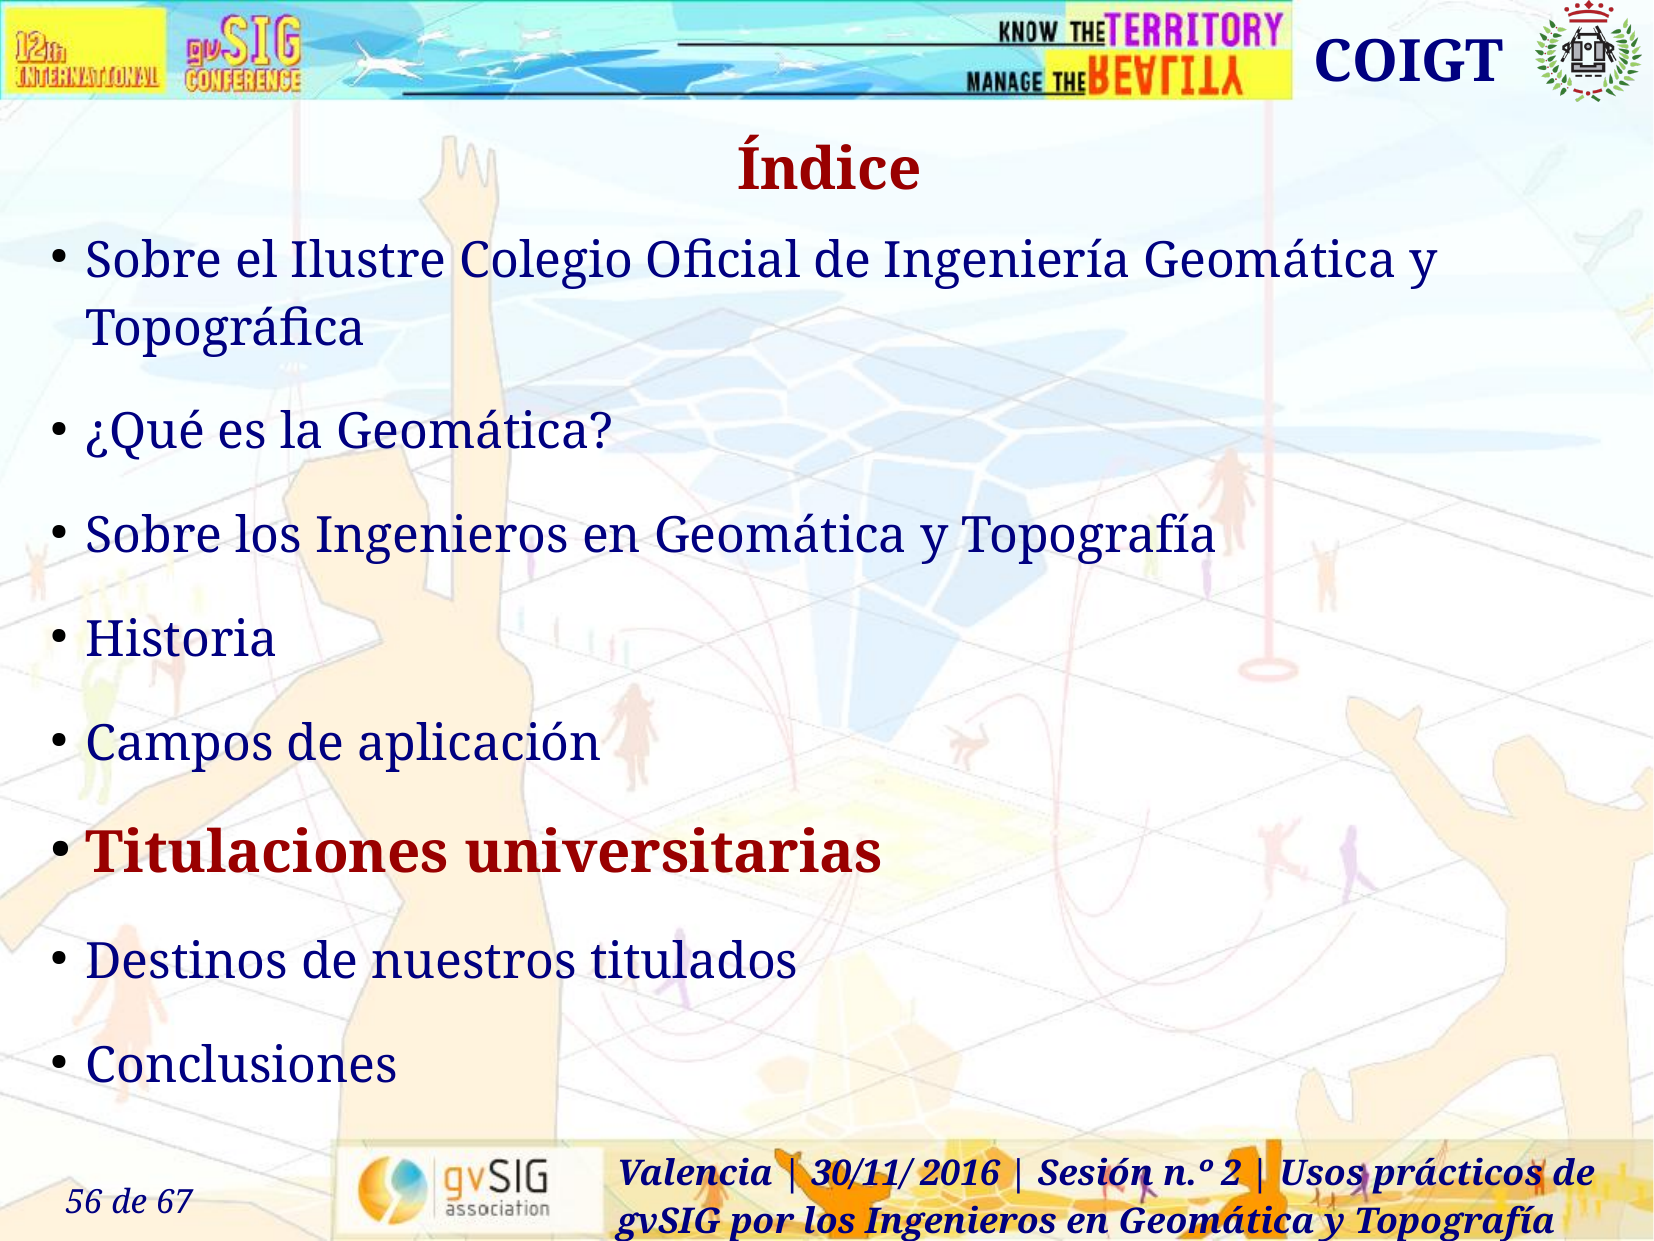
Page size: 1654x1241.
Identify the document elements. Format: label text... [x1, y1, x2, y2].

text_box Valencia | 30/11/ 2016 | Sesión n.º 2 | Usos prácticos de gvSIG por los Ingenieros en Geomática y Topografía [602, 1140, 1654, 1241]
picture [0, 0, 1654, 1241]
text_box Índice [28, 120, 1630, 202]
text_box COIGT [1299, 12, 1654, 148]
text_box Sobre el Ilustre Colegio Oficial de Ingeniería Geomática y Topográfica ¿Qué es la Geomática? Sobre los Ingenieros en Geomática y Topografía Historia Campos de aplicación Titulaciones universitarias Destinos de nuestros titulados Conclusiones [35, 216, 1619, 1092]
text_box <número> de 67 [50, 1170, 383, 1241]
